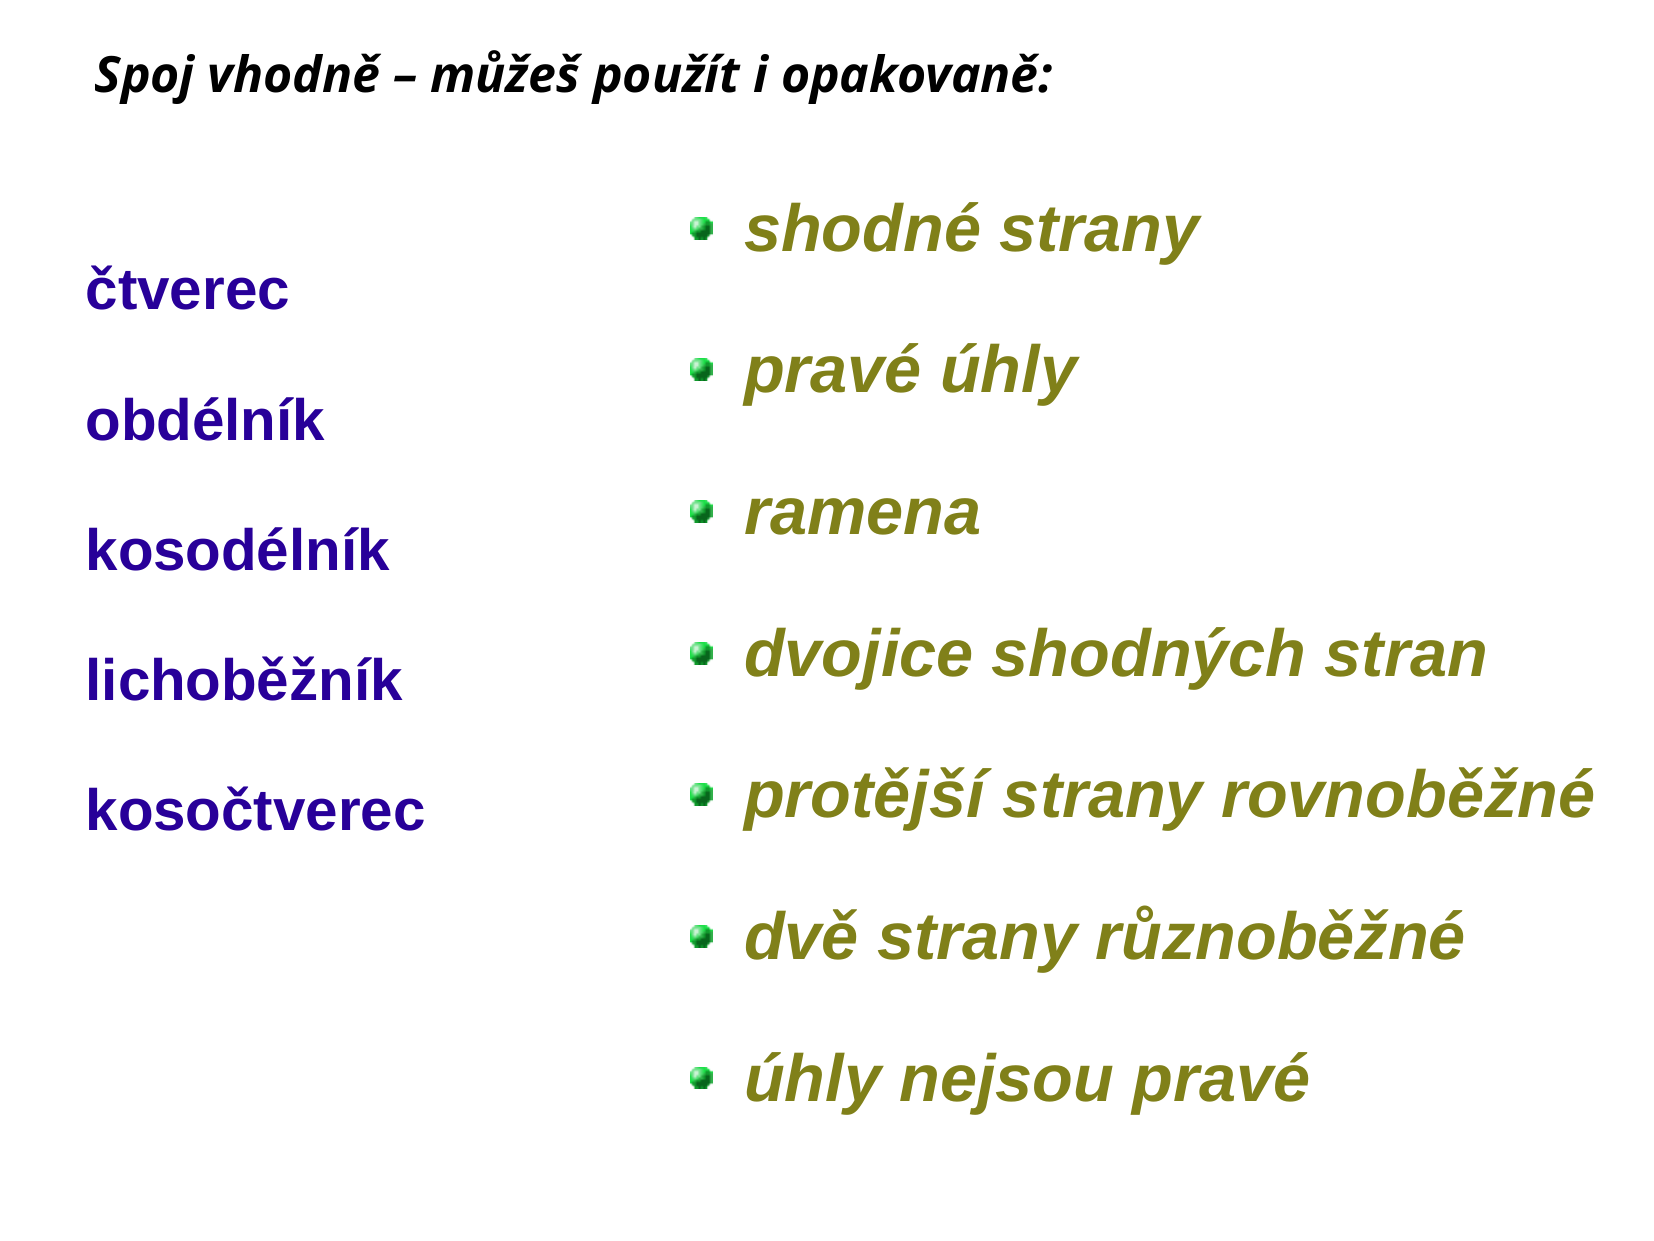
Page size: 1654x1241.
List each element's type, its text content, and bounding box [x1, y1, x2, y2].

text_box Spoj vhodně – můžeš použít i opakovaně: [94, 37, 1276, 109]
list shodné strany pravé úhly ramena dvojice shodných stran protější strany rovnoběžné dvě strany různoběžné úhly nejsou pravé [673, 153, 1630, 1123]
text_box čtverec obdélník kosodélník lichoběžník kosočtverec [70, 184, 561, 1087]
